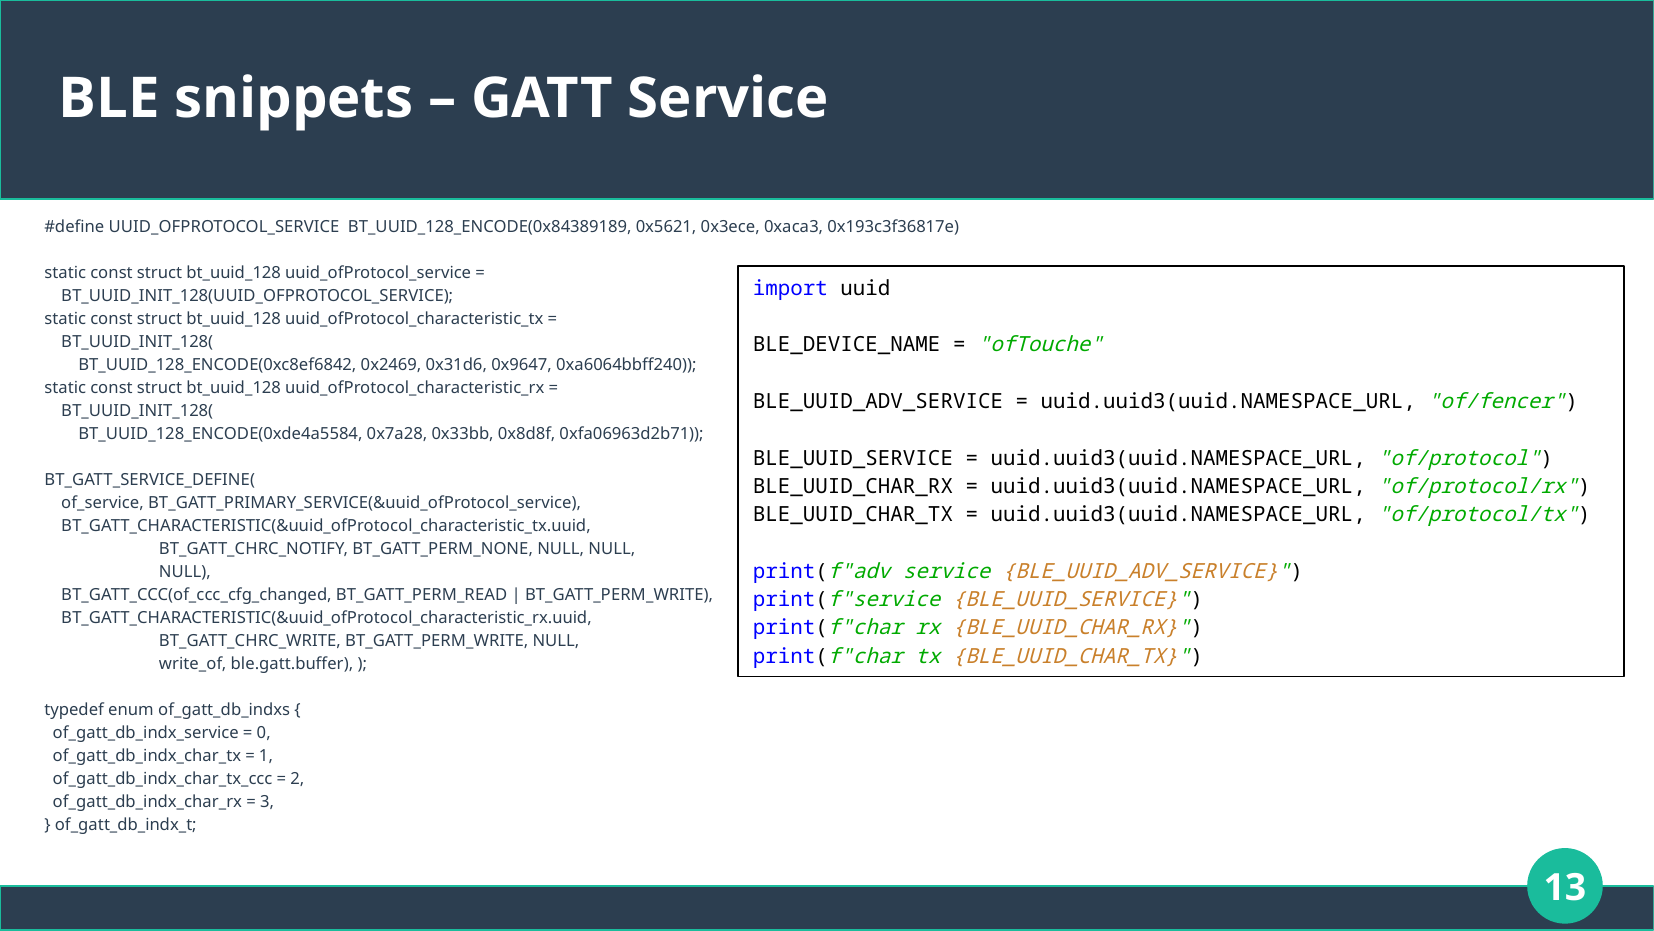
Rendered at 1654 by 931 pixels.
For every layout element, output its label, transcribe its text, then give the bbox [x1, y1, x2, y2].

text_box import uuid BLE_DEVICE_NAME = "ofTouche" BLE_UUID_ADV_SERVICE = uuid.uuid3(uuid.NAMESPACE_URL, "of/fencer") BLE_UUID_SERVICE = uuid.uuid3(uuid.NAMESPACE_URL, "of/protocol") BLE_UUID_CHAR_RX = uuid.uuid3(uuid.NAMESPACE_URL, "of/protocol/rx") BLE_UUID_CHAR_TX = uuid.uuid3(uuid.NAMESPACE_URL, "of/protocol/tx") print(f"adv service {BLE_UUID_ADV_SERVICE}") print(f"service {BLE_UUID_SERVICE}") print(f"char rx {BLE_UUID_CHAR_RX}") print(f"char tx {BLE_UUID_CHAR_TX}") [738, 265, 1625, 650]
title BLE snippets – GATT Service [59, 37, 1595, 156]
text_box #define UUID_OFPROTOCOL_SERVICE BT_UUID_128_ENCODE(0x84389189, 0x5621, 0x3ece, 0xaca3, 0x193c3f36817e) static const struct bt_uuid_128 uuid_ofProtocol_service = BT_UUID_INIT_128(UUID_OFPROTOCOL_SERVICE); static const struct bt_uuid_128 uuid_ofProtocol_characteristic_tx = BT_UUID_INIT_128( BT_UUID_128_ENCODE(0xc8ef6842, 0x2469, 0x31d6, 0x9647, 0xa6064bbff240)); static const struct bt_uuid_128 uuid_ofProtocol_characteristic_rx = BT_UUID_INIT_128( BT_UUID_128_ENCODE(0xde4a5584, 0x7a28, 0x33bb, 0x8d8f, 0xfa06963d2b71)); BT_GATT_SERVICE_DEFINE( of_service, BT_GATT_PRIMARY_SERVICE(&uuid_ofProtocol_service), BT_GATT_CHARACTERISTIC(&uuid_ofProtocol_characteristic_tx.uuid, BT_GATT_CHRC_NOTIFY, BT_GATT_PERM_NONE, NULL, NULL, NULL), BT_GATT_CCC(of_ccc_cfg_changed, BT_GATT_PERM_READ | BT_GATT_PERM_WRITE), BT_GATT_CHARACTERISTIC(&uuid_ofProtocol_characteristic_rx.uuid, BT_GATT_CHRC_WRITE, BT_GATT_PERM_WRITE, NULL, write_of, ble.gatt.buffer), ); typedef enum of_gatt_db_indxs { of_gatt_db_indx_service = 0, of_gatt_db_indx_char_tx = 1, of_gatt_db_indx_char_tx_ccc = 2, of_gatt_db_indx_char_rx = 3, } of_gatt_db_indx_t; [29, 206, 1648, 867]
